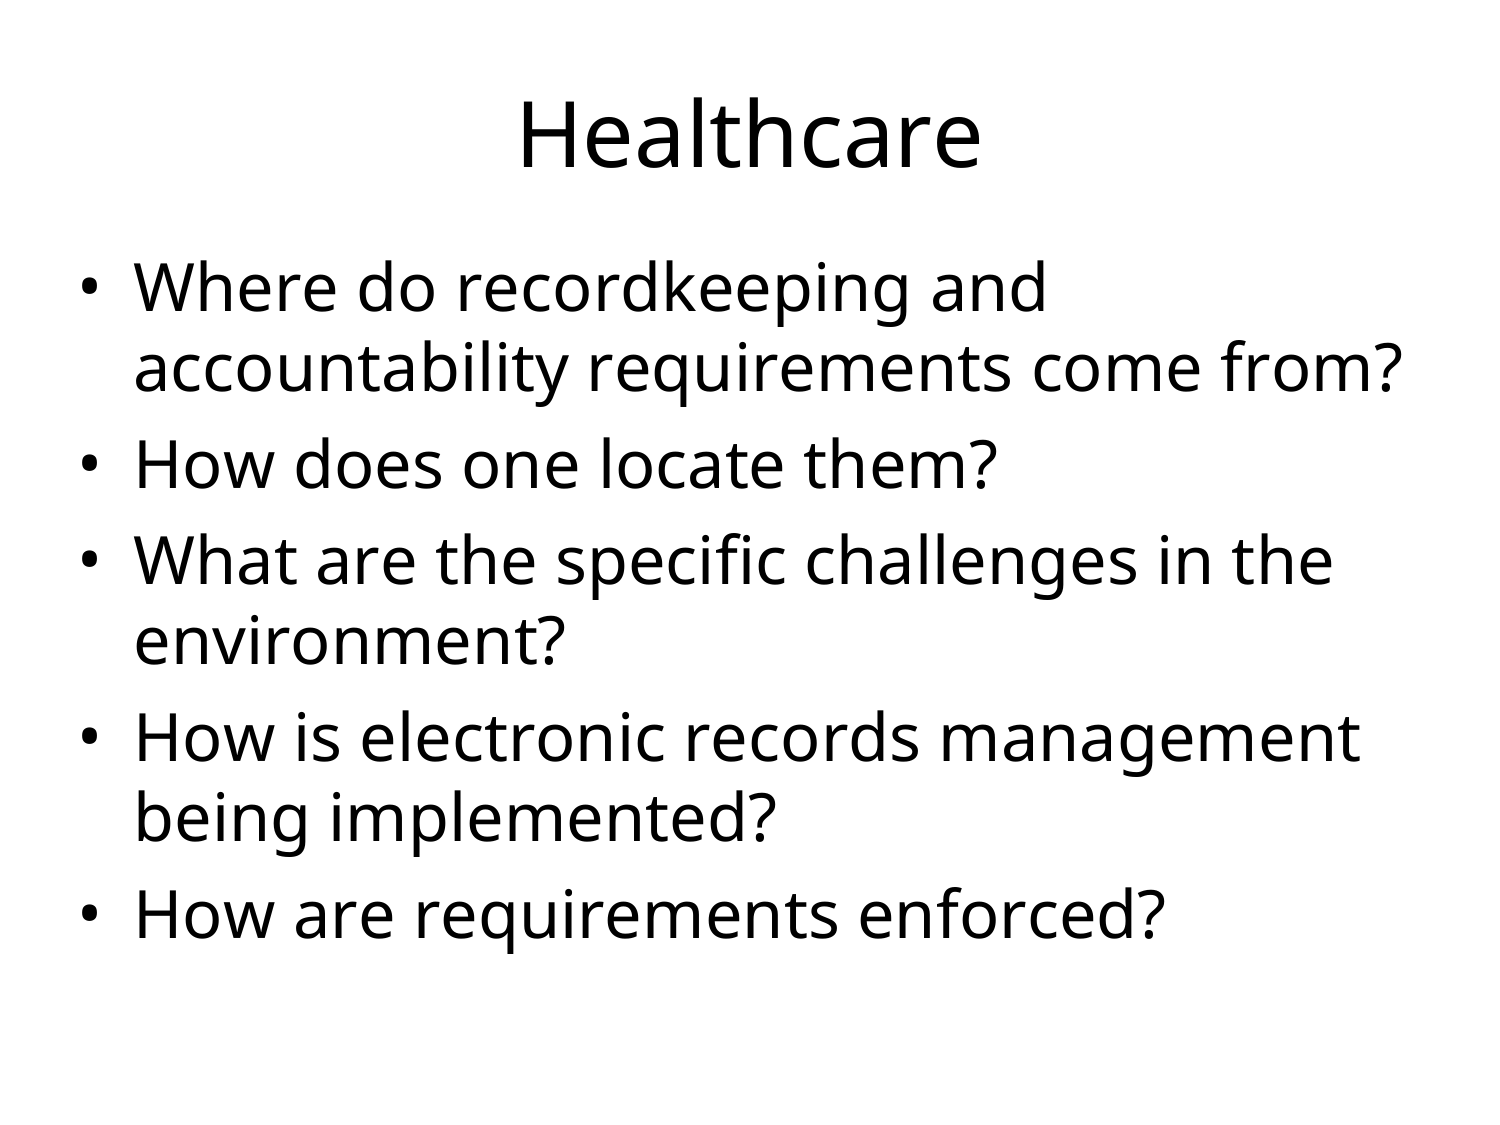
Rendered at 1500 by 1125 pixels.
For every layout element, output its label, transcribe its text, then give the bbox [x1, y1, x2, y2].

list Where do recordkeeping and accountability requirements come from? How does one locate them? What are the specific challenges in the environment? How is electronic records management being implemented? How are requirements enforced? [62, 237, 1450, 1125]
title Healthcare [112, 37, 1388, 225]
